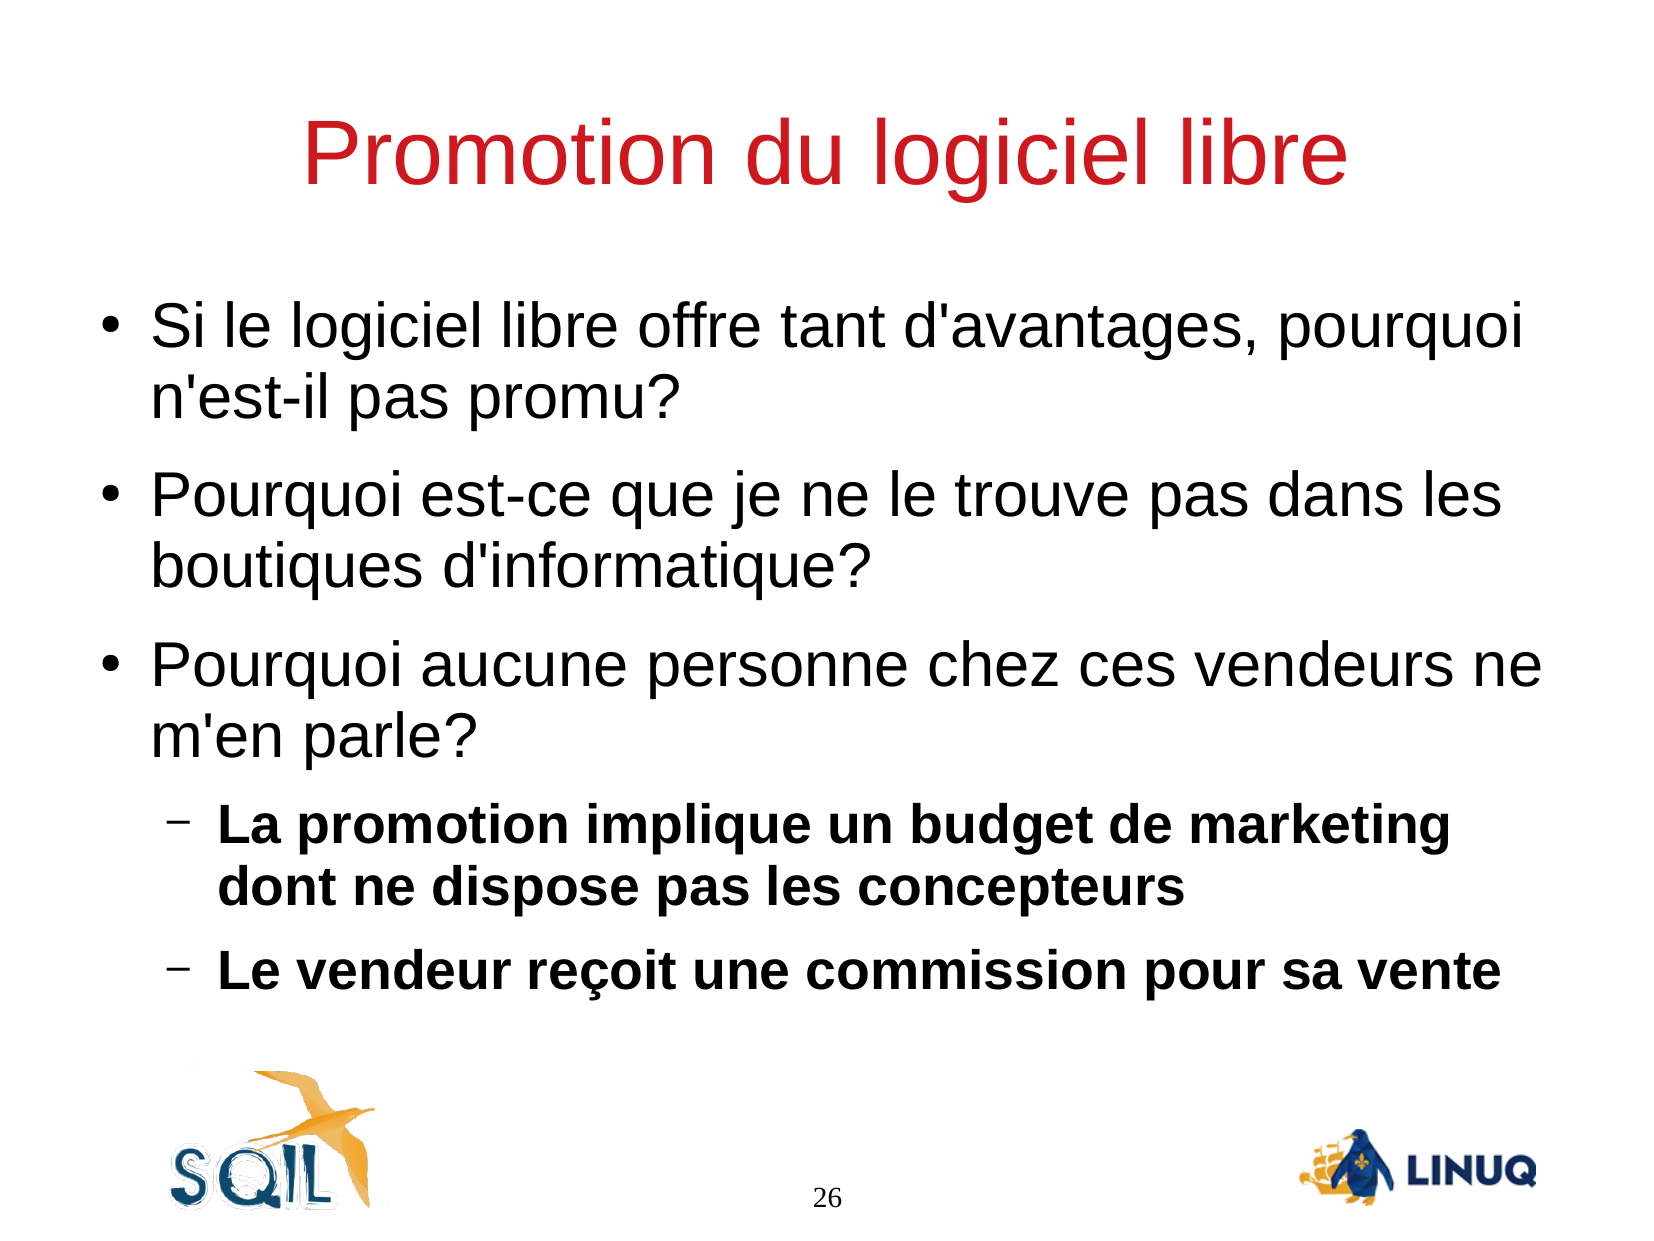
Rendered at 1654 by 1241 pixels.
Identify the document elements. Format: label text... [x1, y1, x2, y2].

list Si le logiciel libre offre tant d'avantages, pourquoi n'est-il pas promu? Pourquoi est-ce que je ne le trouve pas dans les boutiques d'informatique? Pourquoi aucune personne chez ces vendeurs ne m'en parle? La promotion implique un budget de marketing dont ne dispose pas les concepteurs Le vendeur reçoit une commission pour sa vente [82, 290, 1571, 1010]
picture [1299, 1129, 1536, 1206]
title Promotion du logiciel libre [82, 49, 1571, 257]
picture [153, 1060, 390, 1220]
